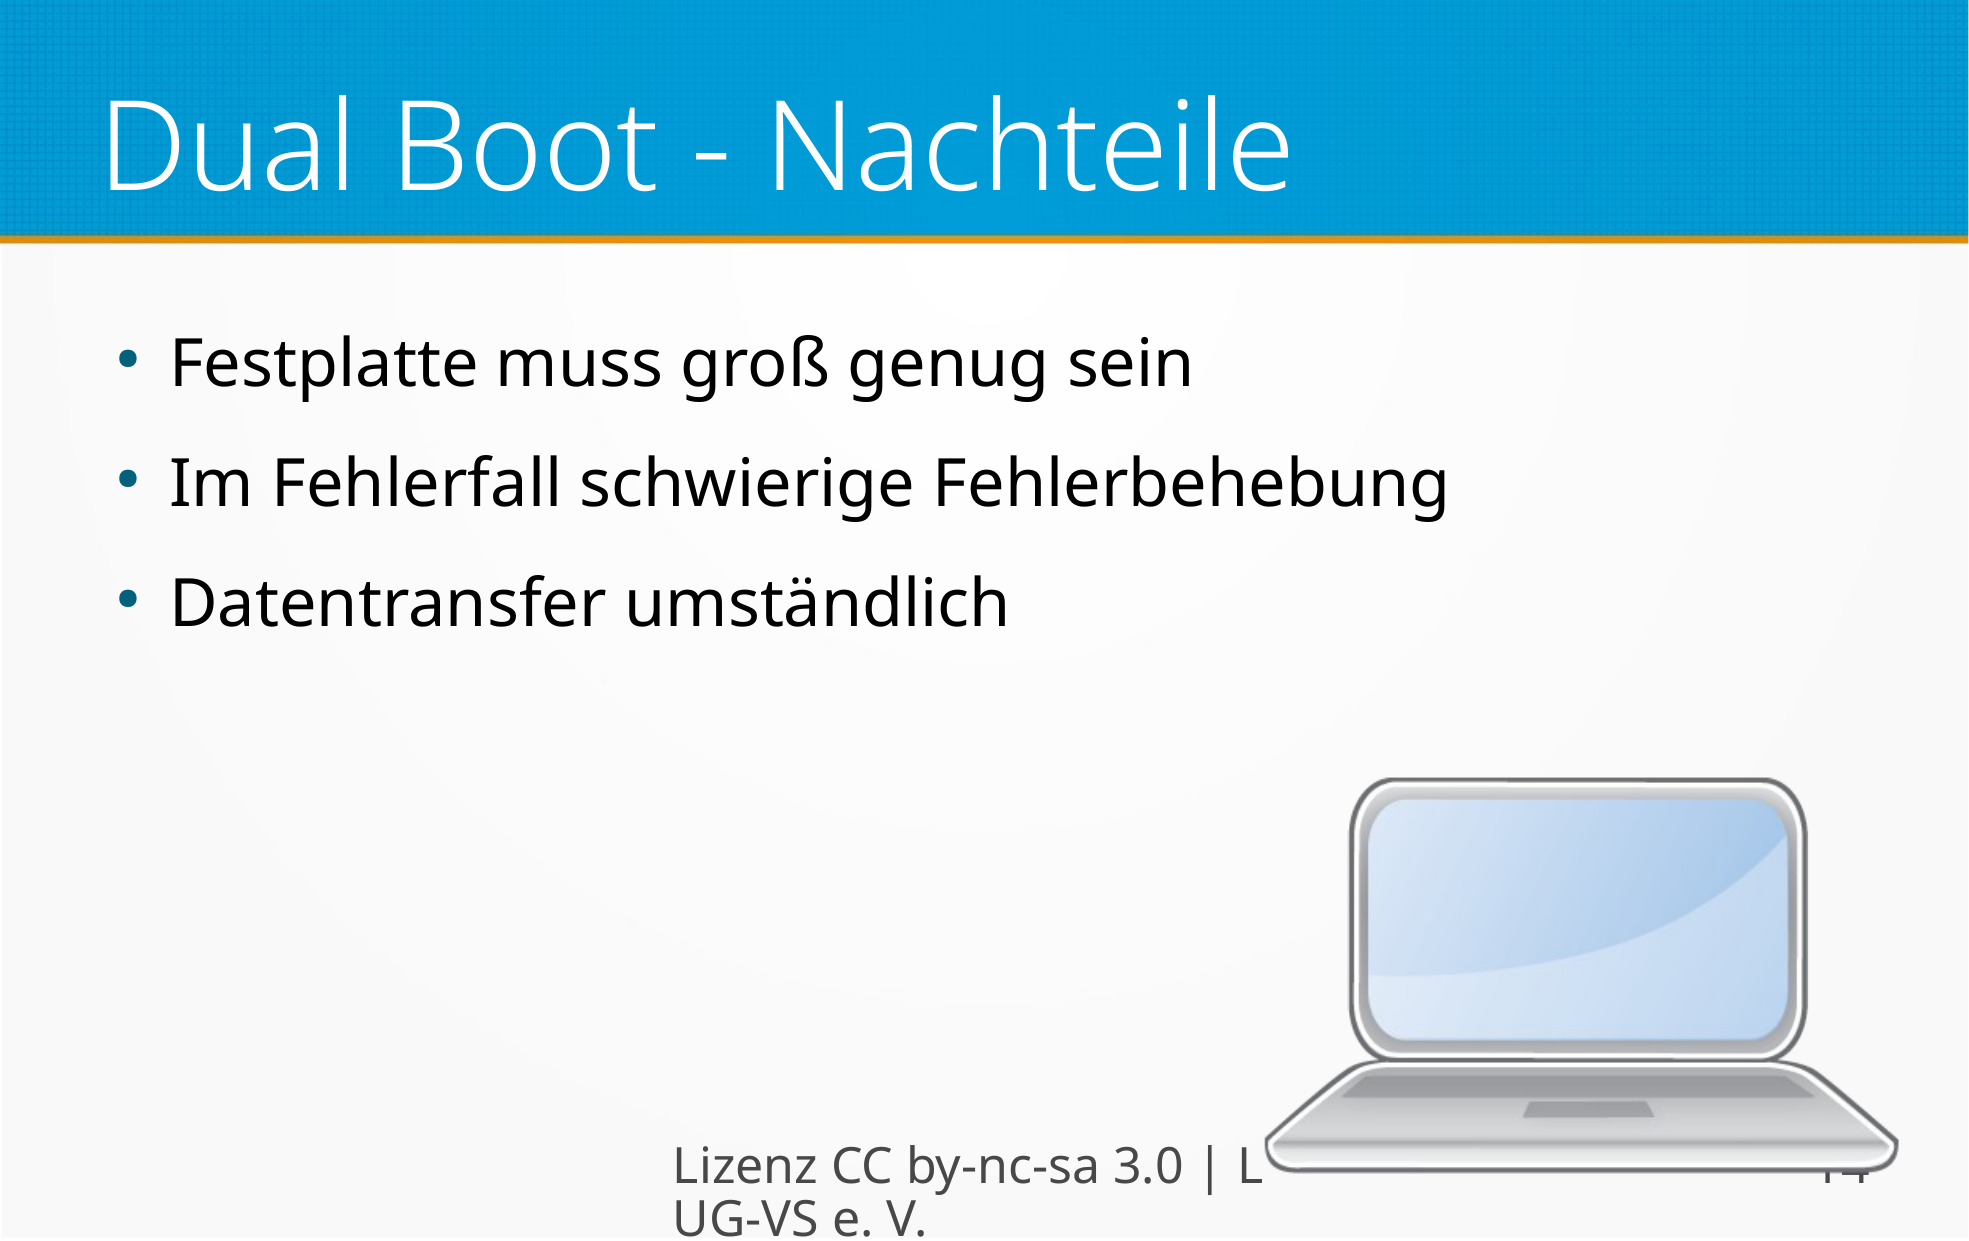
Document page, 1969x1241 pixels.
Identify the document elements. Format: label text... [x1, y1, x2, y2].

picture [0, 233, 1969, 1241]
title Dual Boot - Nachteile [98, 19, 1870, 227]
list Festplatte muss groß genug sein Im Fehlerfall schwierige Fehlerbehebung Datentransfer umständlich [98, 315, 1861, 1081]
